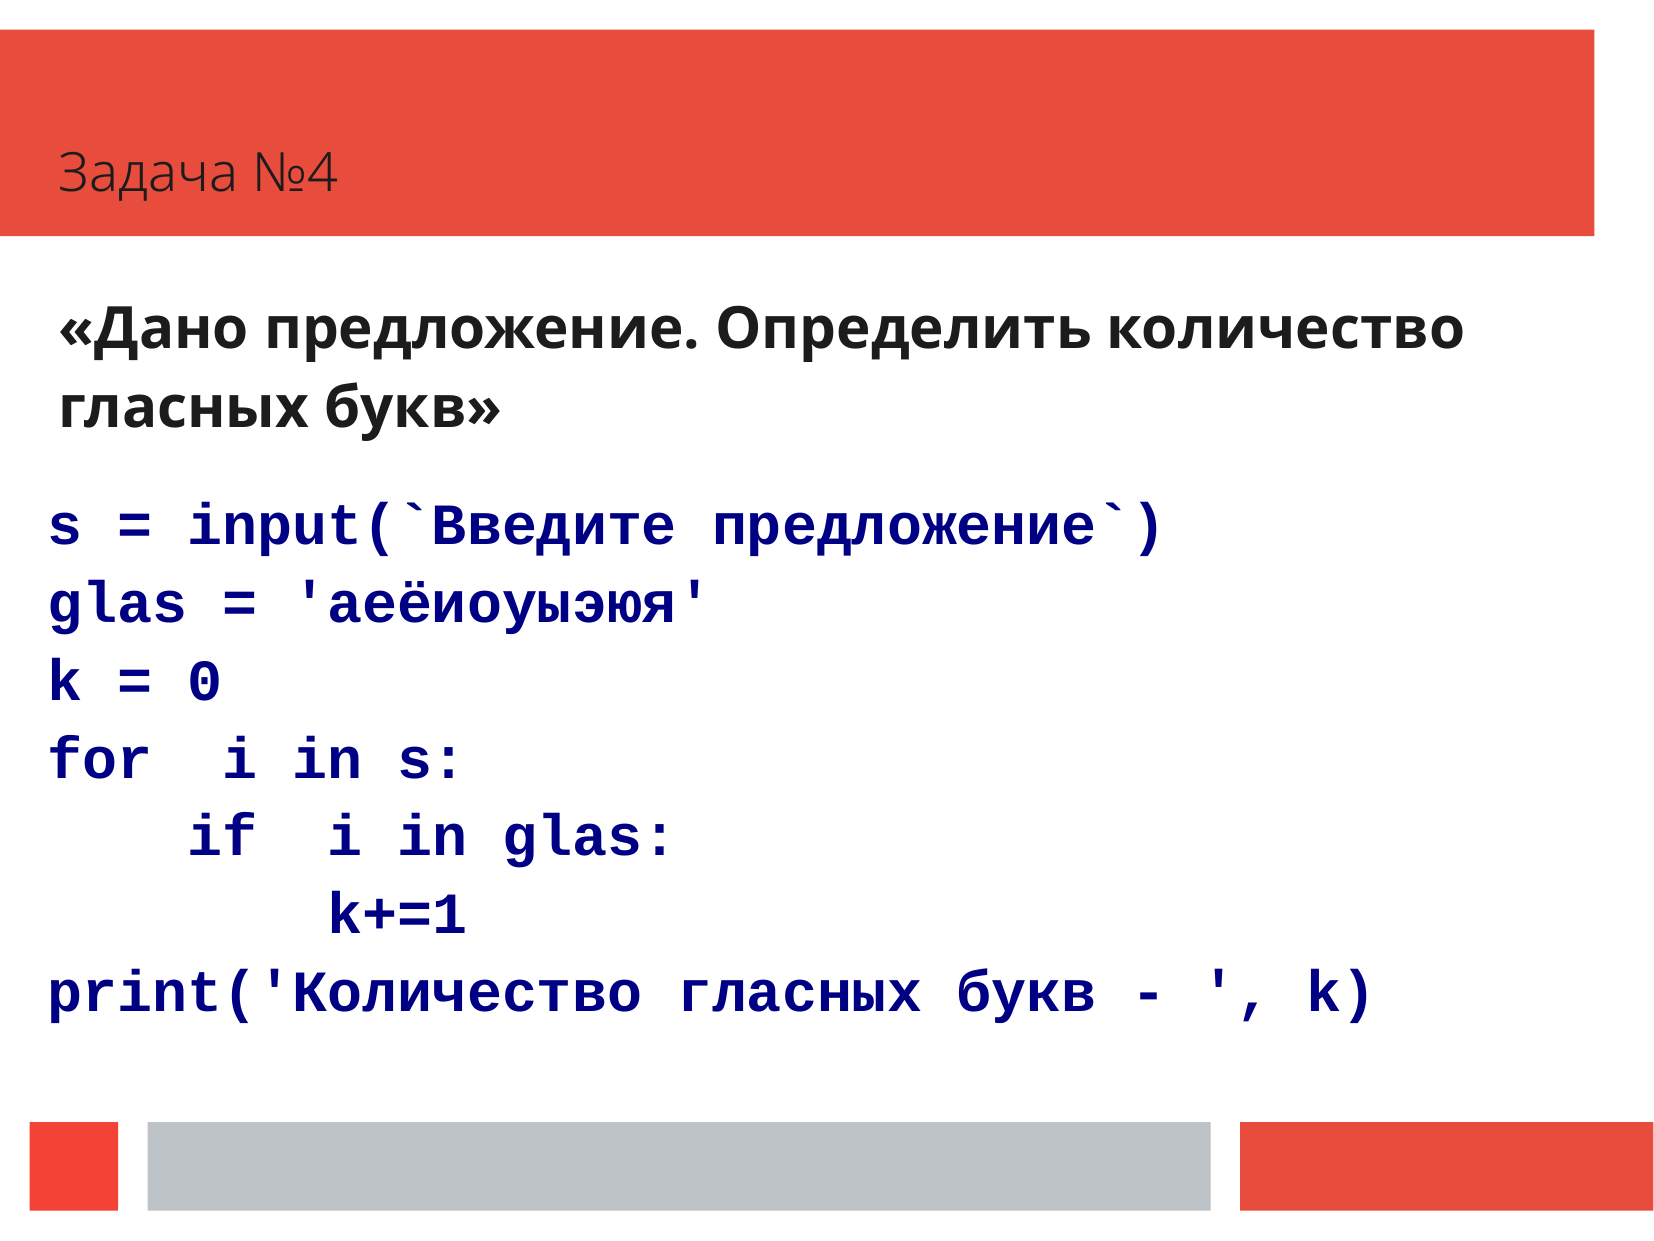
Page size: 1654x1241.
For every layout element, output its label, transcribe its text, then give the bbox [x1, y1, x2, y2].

subtitle Задача №4 «Дано предложение. Определить количество гласных букв» [59, 59, 1595, 744]
text_box s = input(`Введите предложение`) glas = 'аеёиоуыэюя' k = 0 for i in s: if i in glas: k+=1 print('Количество гласных букв - ', k) [47, 496, 1583, 850]
